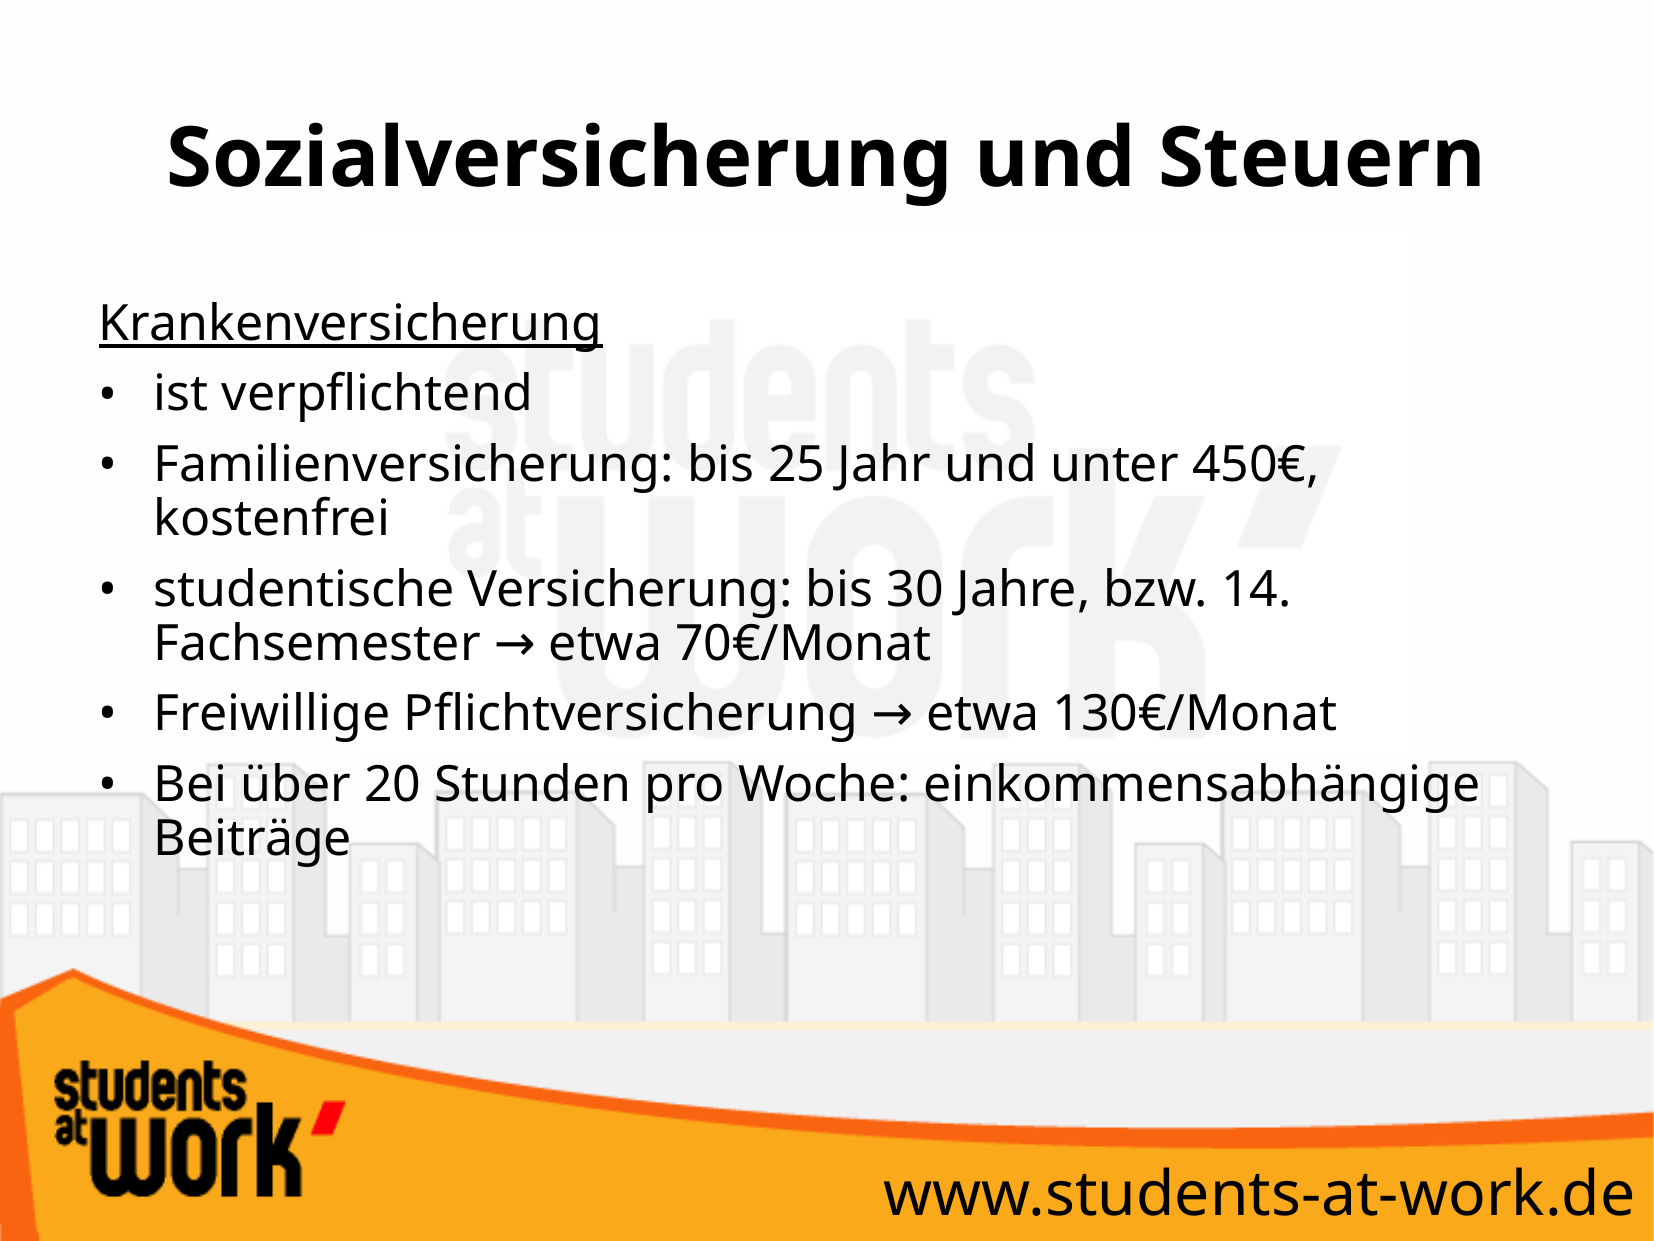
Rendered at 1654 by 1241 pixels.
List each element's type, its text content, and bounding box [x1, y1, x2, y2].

picture [0, 0, 1654, 1241]
title Sozialversicherung und Steuern [82, 49, 1571, 257]
list Krankenversicherung ist verpflichtend Familienversicherung: bis 25 Jahr und unter 450€, kostenfrei studentische Versicherung: bis 30 Jahre, bzw. 14. Fachsemester → etwa 70€/Monat Freiwillige Pflichtversicherung → etwa 130€/Monat Bei über 20 Stunden pro Woche: einkommensabhängige Beiträge [82, 289, 1571, 1109]
text_box www.students-at-work.de [868, 1145, 1652, 1236]
